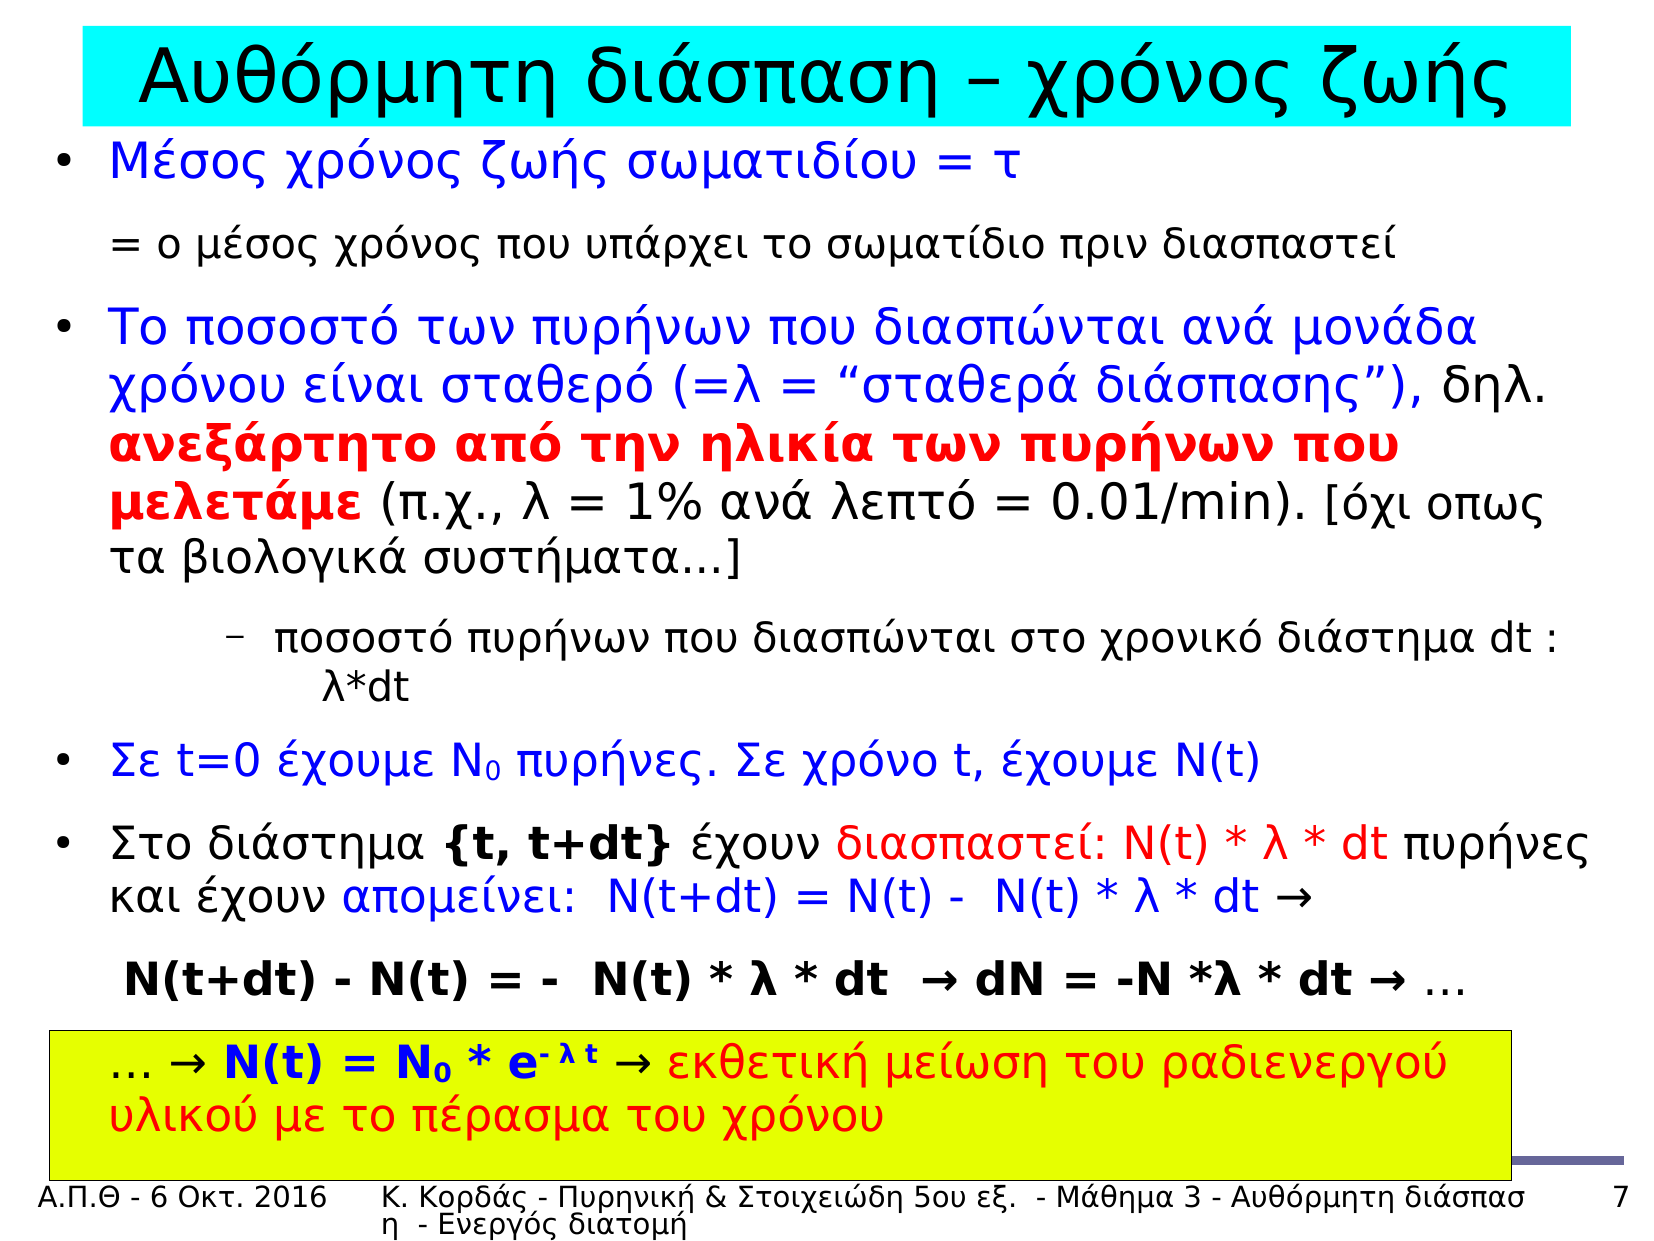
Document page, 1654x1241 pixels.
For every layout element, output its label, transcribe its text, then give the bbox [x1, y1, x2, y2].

list Μέσος χρόνος ζωής σωματιδίου = τ = o μέσος χρόνος που υπάρχει το σωματίδιο πριν διασπαστεί Το ποσοστό των πυρήνων που διασπώνται ανά μονάδα χρόνου είναι σταθερό (=λ = “σταθερά διάσπασης”), δηλ. ανεξάρτητο από την ηλικία των πυρήνων που μελετάμε (π.χ., λ = 1% ανά λεπτό = 0.01/min). [όχι οπως τα βιολογικά συστήματα...] ποσοστό πυρήνων που διασπώνται στο χρονικό διάστημα dt : λ*dt Σε t=0 έχουμε Ν0 πυρήνες. Σε χρόνο t, έχουμε Ν(t) Στο διάστημα {t, t+dt} έχουν διασπαστεί: Ν(t) * λ * dt πυρήνες και έχουν απομείνει: Ν(t+dt) = N(t) - Ν(t) * λ * dt → Ν(t+dt) - N(t) = - Ν(t) * λ * dt → dN = -N *λ * dt → … … → N(t) = N0 * e- λ t → εκθετική μείωση του ραδιενεργού υλικού με το πέρασμα του χρόνου [37, 132, 1613, 1178]
title Αυθόρμητη διάσπαση – χρόνος ζωής [82, 32, 1571, 120]
